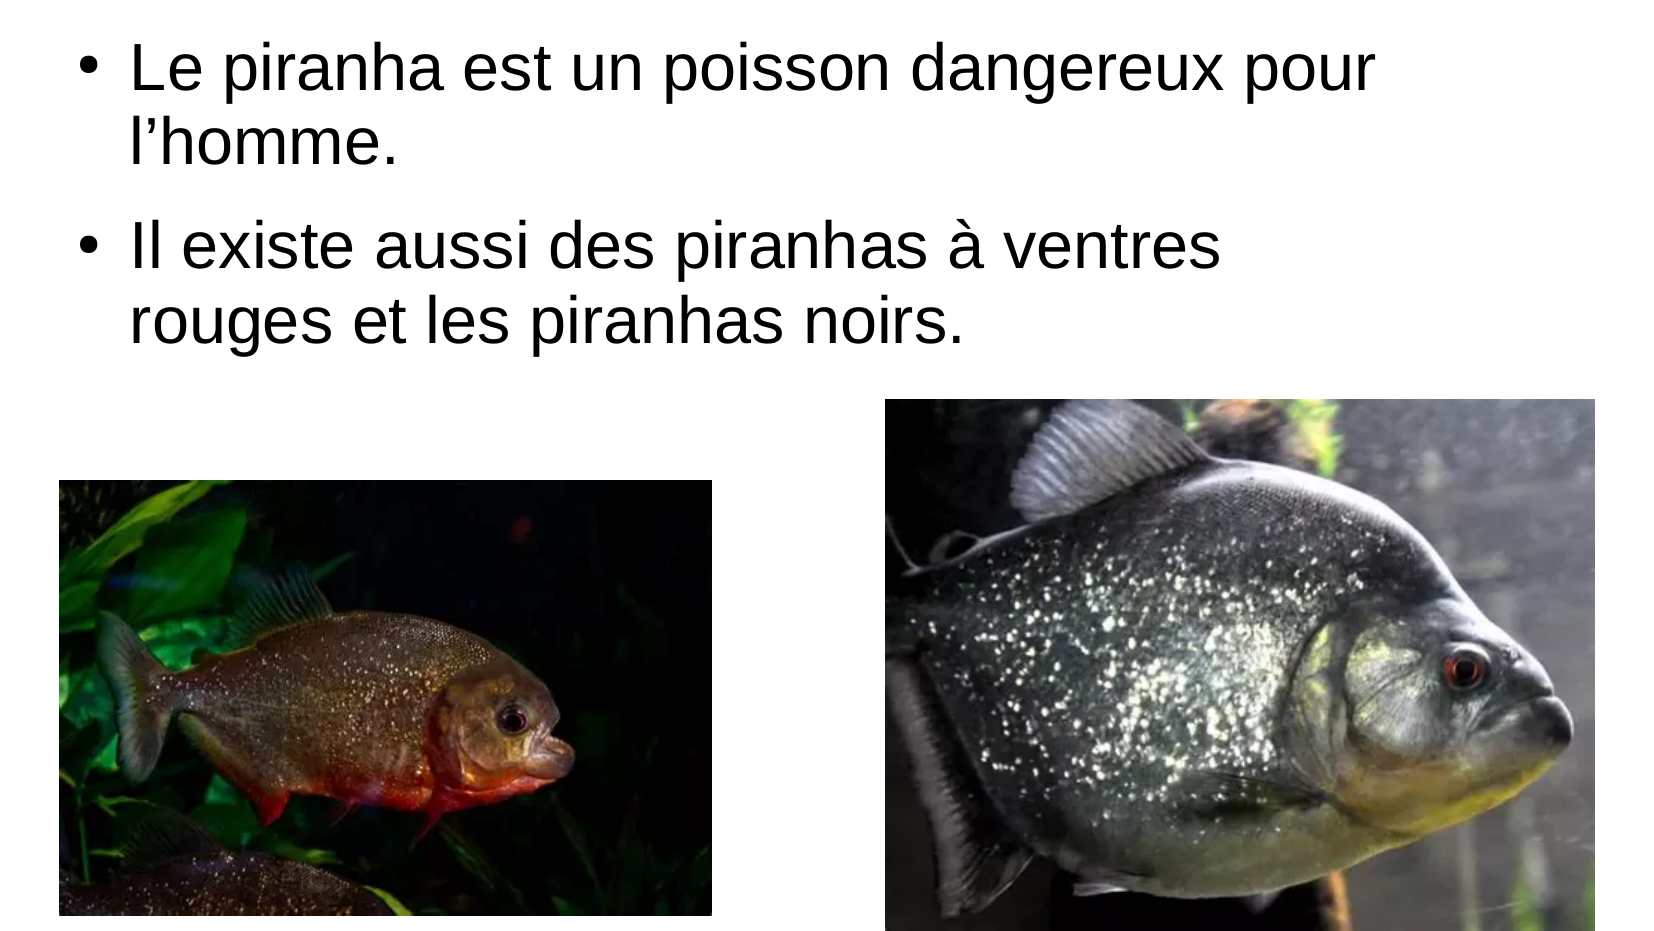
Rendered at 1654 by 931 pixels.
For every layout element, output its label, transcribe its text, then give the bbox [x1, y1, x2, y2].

picture [59, 480, 712, 916]
list Le piranha est un poisson dangereux pour l’homme. Il existe aussi des piranhas à ventres rouges et les piranhas noirs. [59, 29, 1388, 502]
picture [885, 399, 1595, 931]
